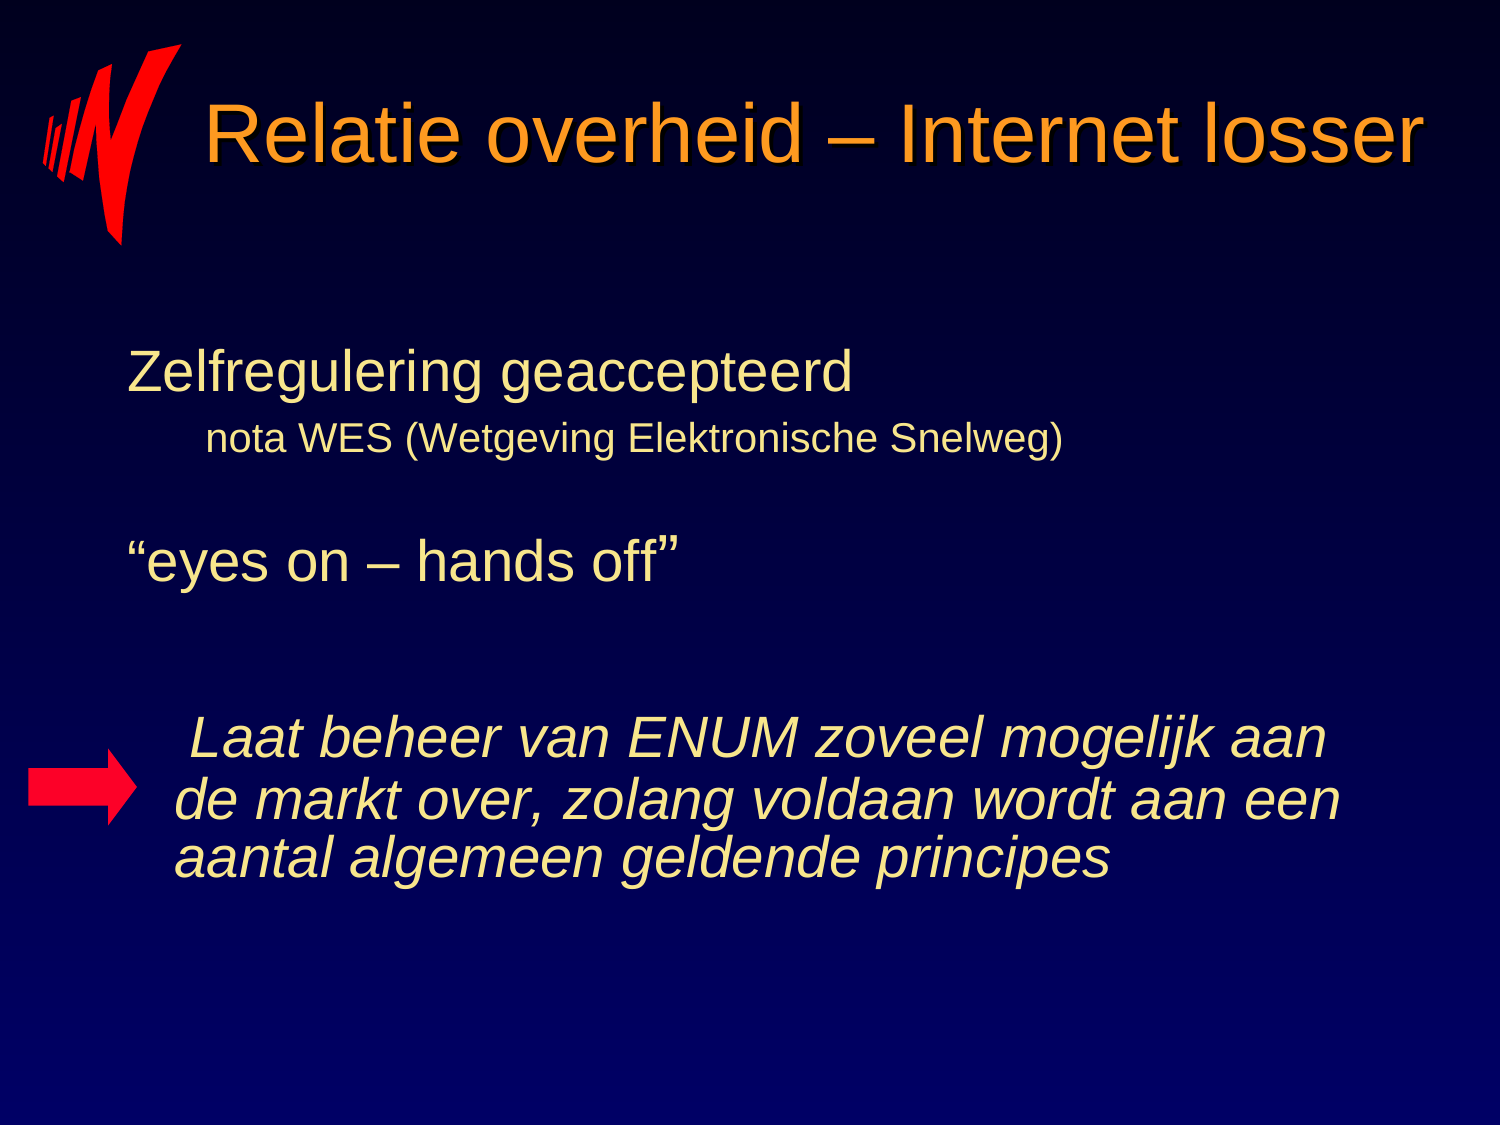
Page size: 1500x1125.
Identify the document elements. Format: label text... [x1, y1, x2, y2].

title Relatie overheid – Internet losser [147, 42, 1483, 234]
text_box [29, 751, 136, 823]
list Zelfregulering geaccepteerd nota WES (Wetgeving Elektronische Snelweg) “eyes on – hands off” Laat beheer van ENUM zoveel mogelijk aan de markt over, zolang voldaan wordt aan een aantal algemeen geldende principes [112, 337, 1401, 1038]
